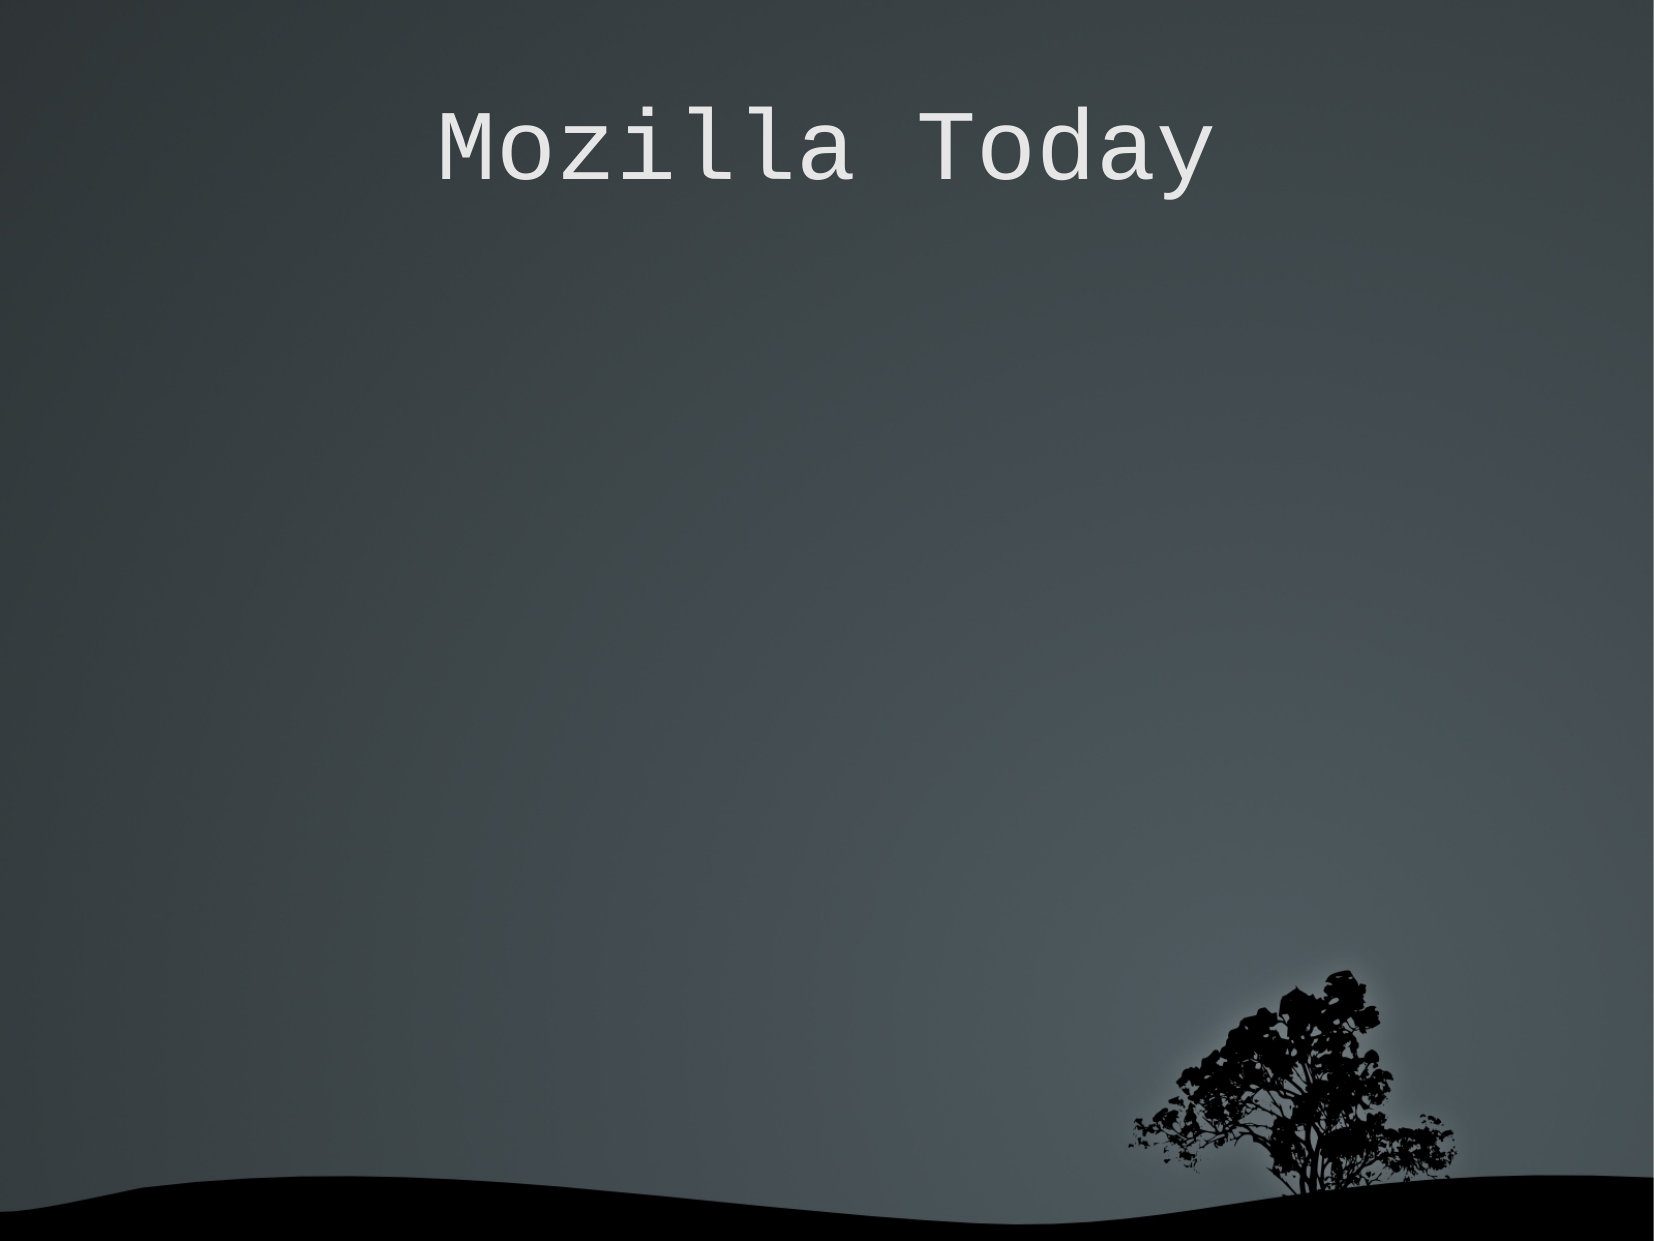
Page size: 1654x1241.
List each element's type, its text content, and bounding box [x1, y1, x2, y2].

list [82, 290, 1571, 1109]
picture [0, 0, 1654, 1241]
title Mozilla Today [82, 49, 1571, 257]
